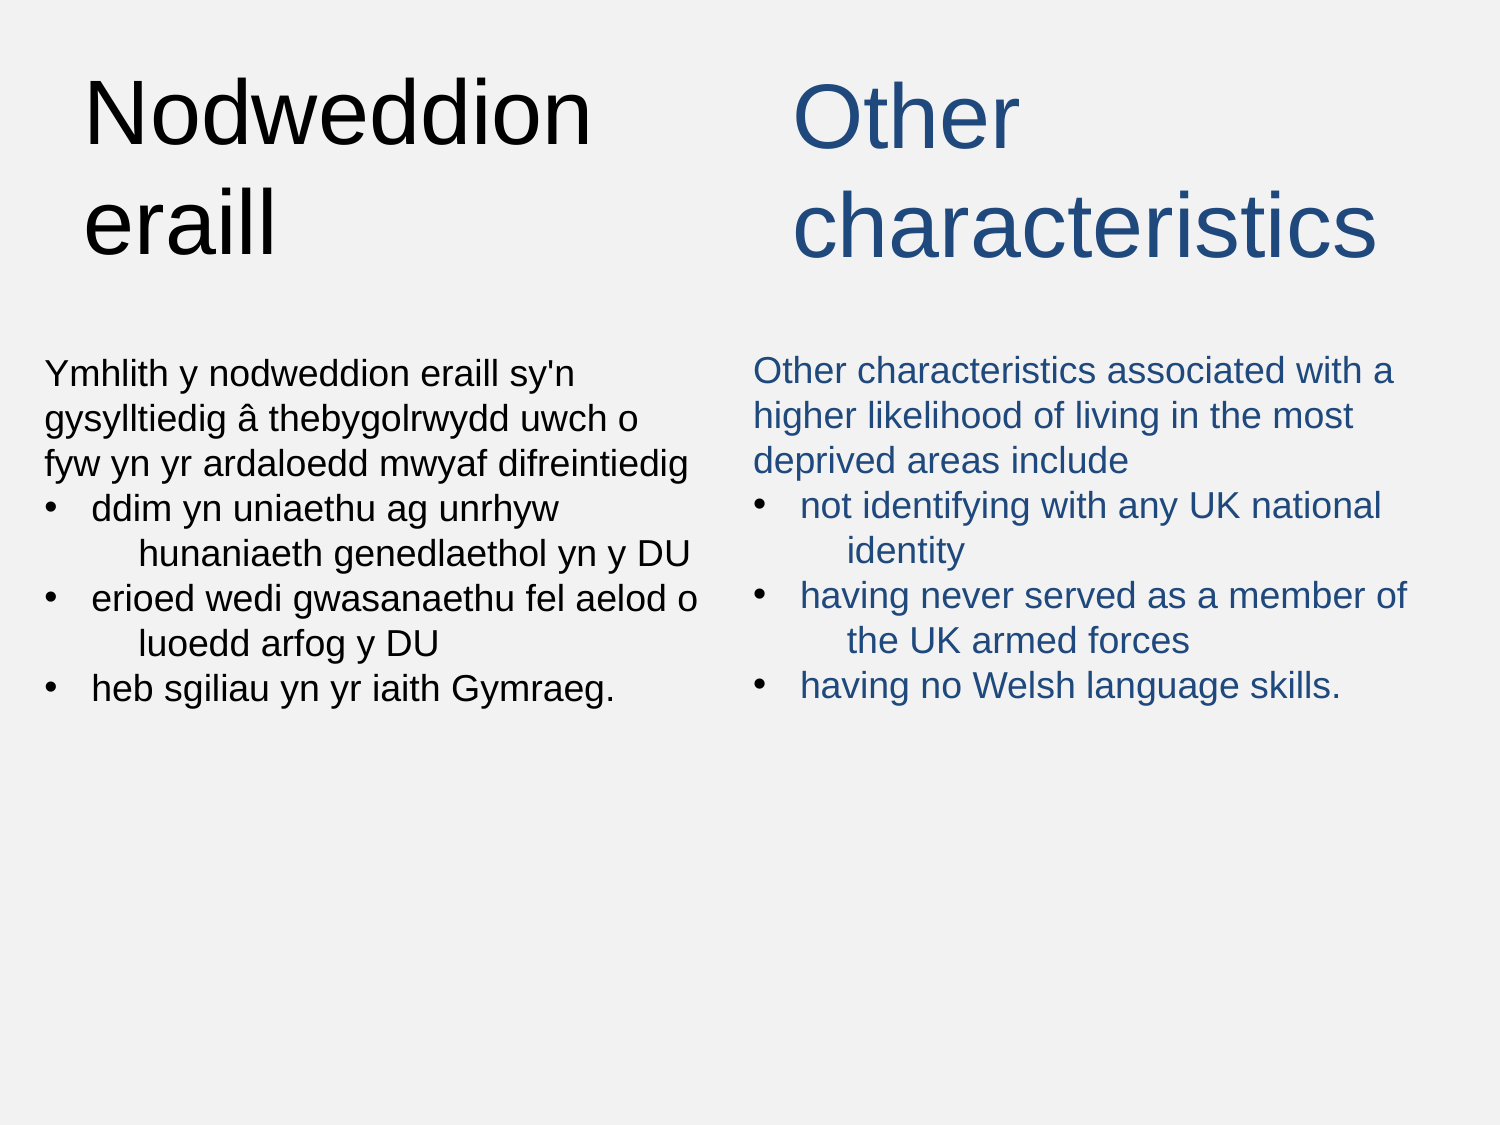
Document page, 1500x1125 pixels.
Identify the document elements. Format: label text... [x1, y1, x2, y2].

text_box Other characteristics associated with a higher likelihood of living in the most deprived areas include not identifying with any UK national identity having never served as a member of the UK armed forces having no Welsh language skills. [738, 338, 1424, 763]
text_box Nodweddion eraill [68, 45, 703, 284]
text_box Ymhlith y nodweddion eraill sy'n gysylltiedig â thebygolrwydd uwch o fyw yn yr ardaloedd mwyaf difreintiedig ddim yn uniaethu ag unrhyw hunaniaeth genedlaethol yn y DU erioed wedi gwasanaethu fel aelod o luoedd arfog y DU heb sgiliau yn yr iaith Gymraeg. [29, 341, 715, 721]
text_box Other characteristics [777, 48, 1451, 287]
